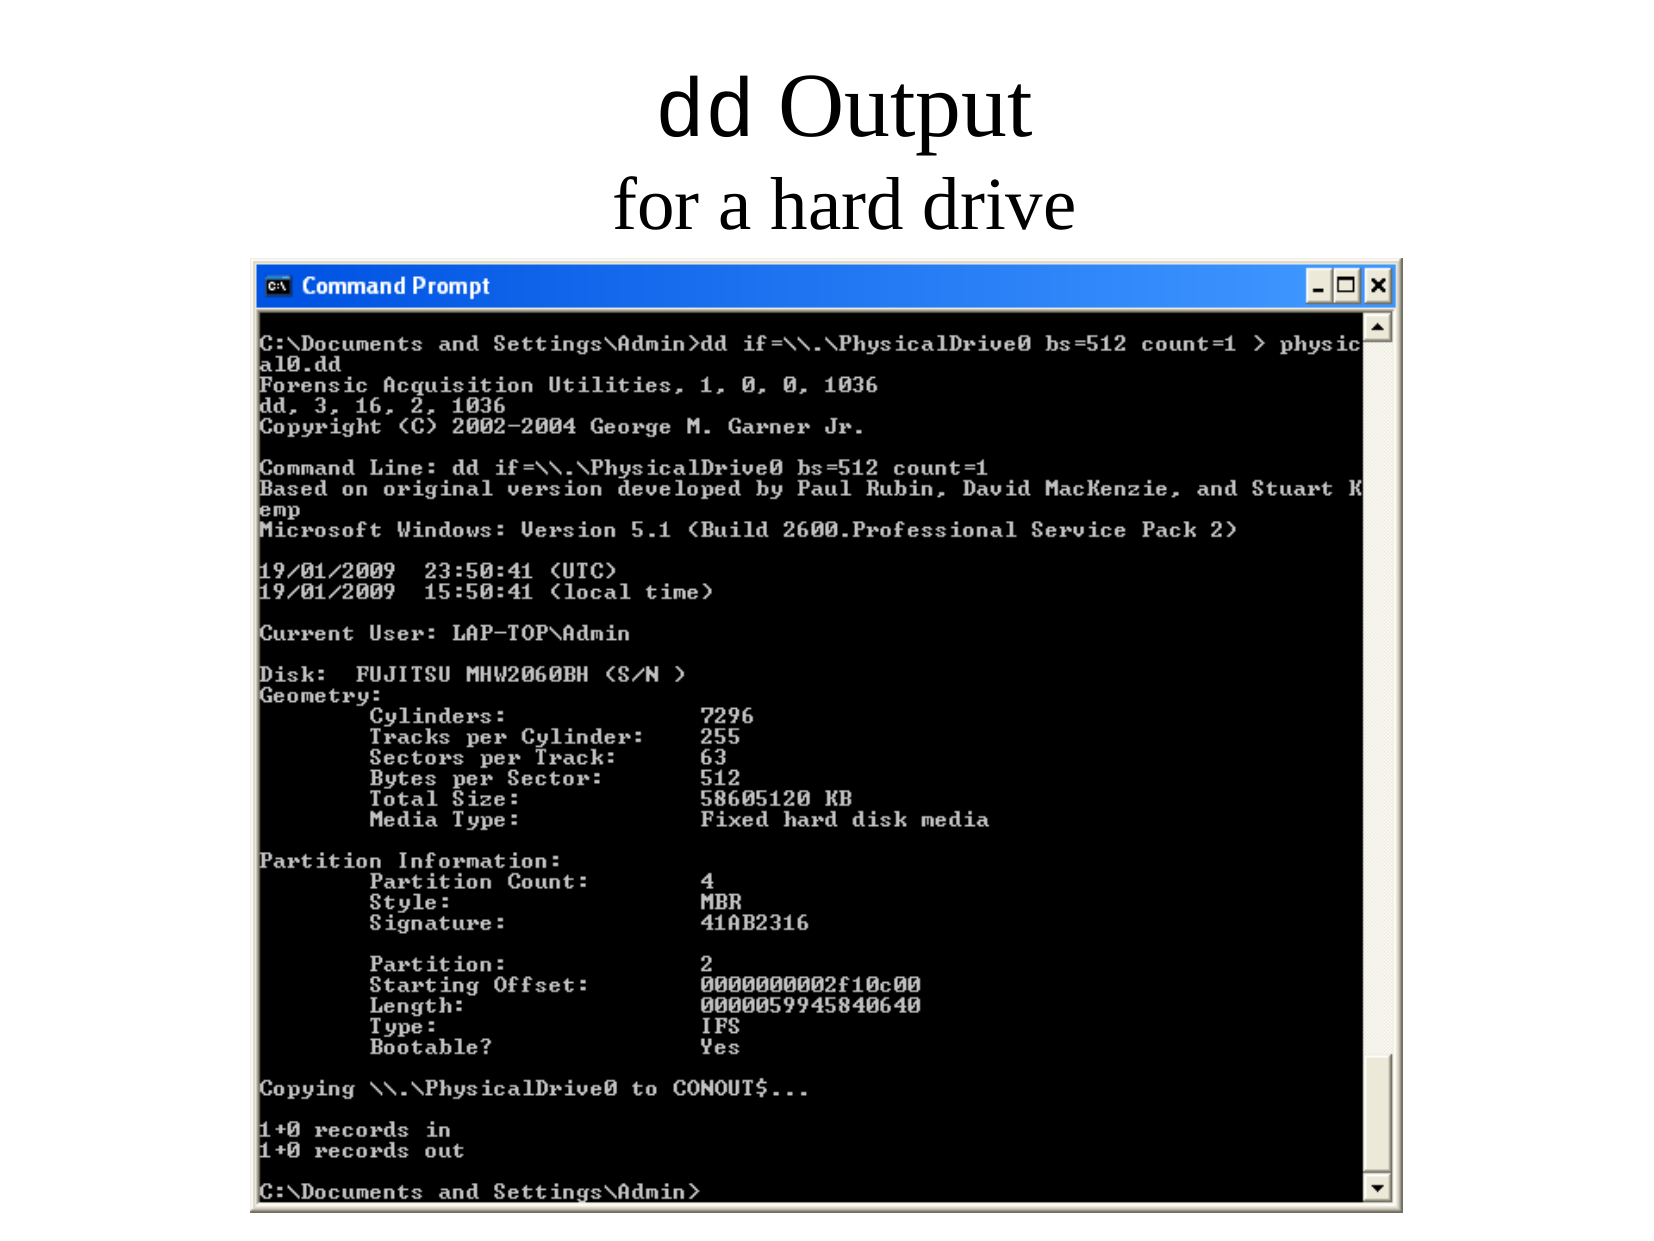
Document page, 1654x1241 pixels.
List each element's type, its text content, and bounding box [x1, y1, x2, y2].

title dd Output for a hard drive [82, 26, 1571, 264]
picture [250, 264, 1403, 1213]
